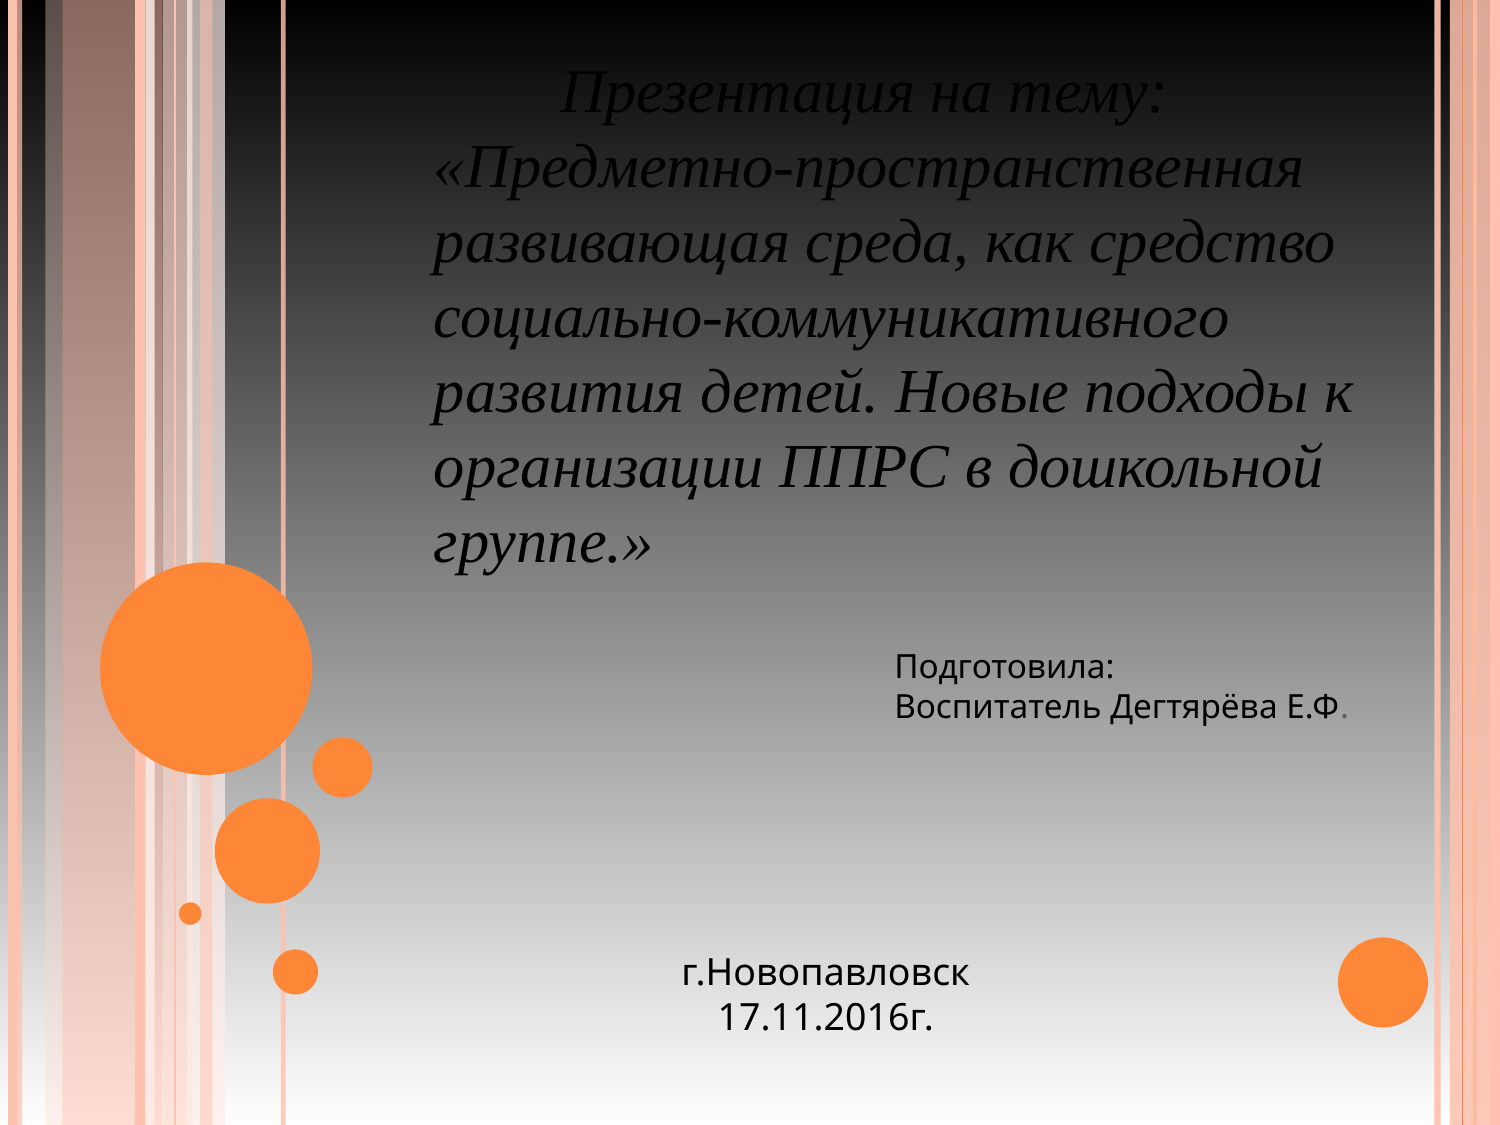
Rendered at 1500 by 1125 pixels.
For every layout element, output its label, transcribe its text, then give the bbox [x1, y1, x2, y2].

title Презентация на тему: «Предметно-пространственная развивающая среда, как средство социально-коммуникативного развития детей. Новые подходы к организации ППРС в дошкольной группе.» [419, 42, 1412, 398]
subtitle Подготовила: Воспитатель Дегтярёва Е.Ф. [862, 637, 1441, 922]
text_box г.Новопавловск 17.11.2016г. [452, 940, 1199, 1046]
